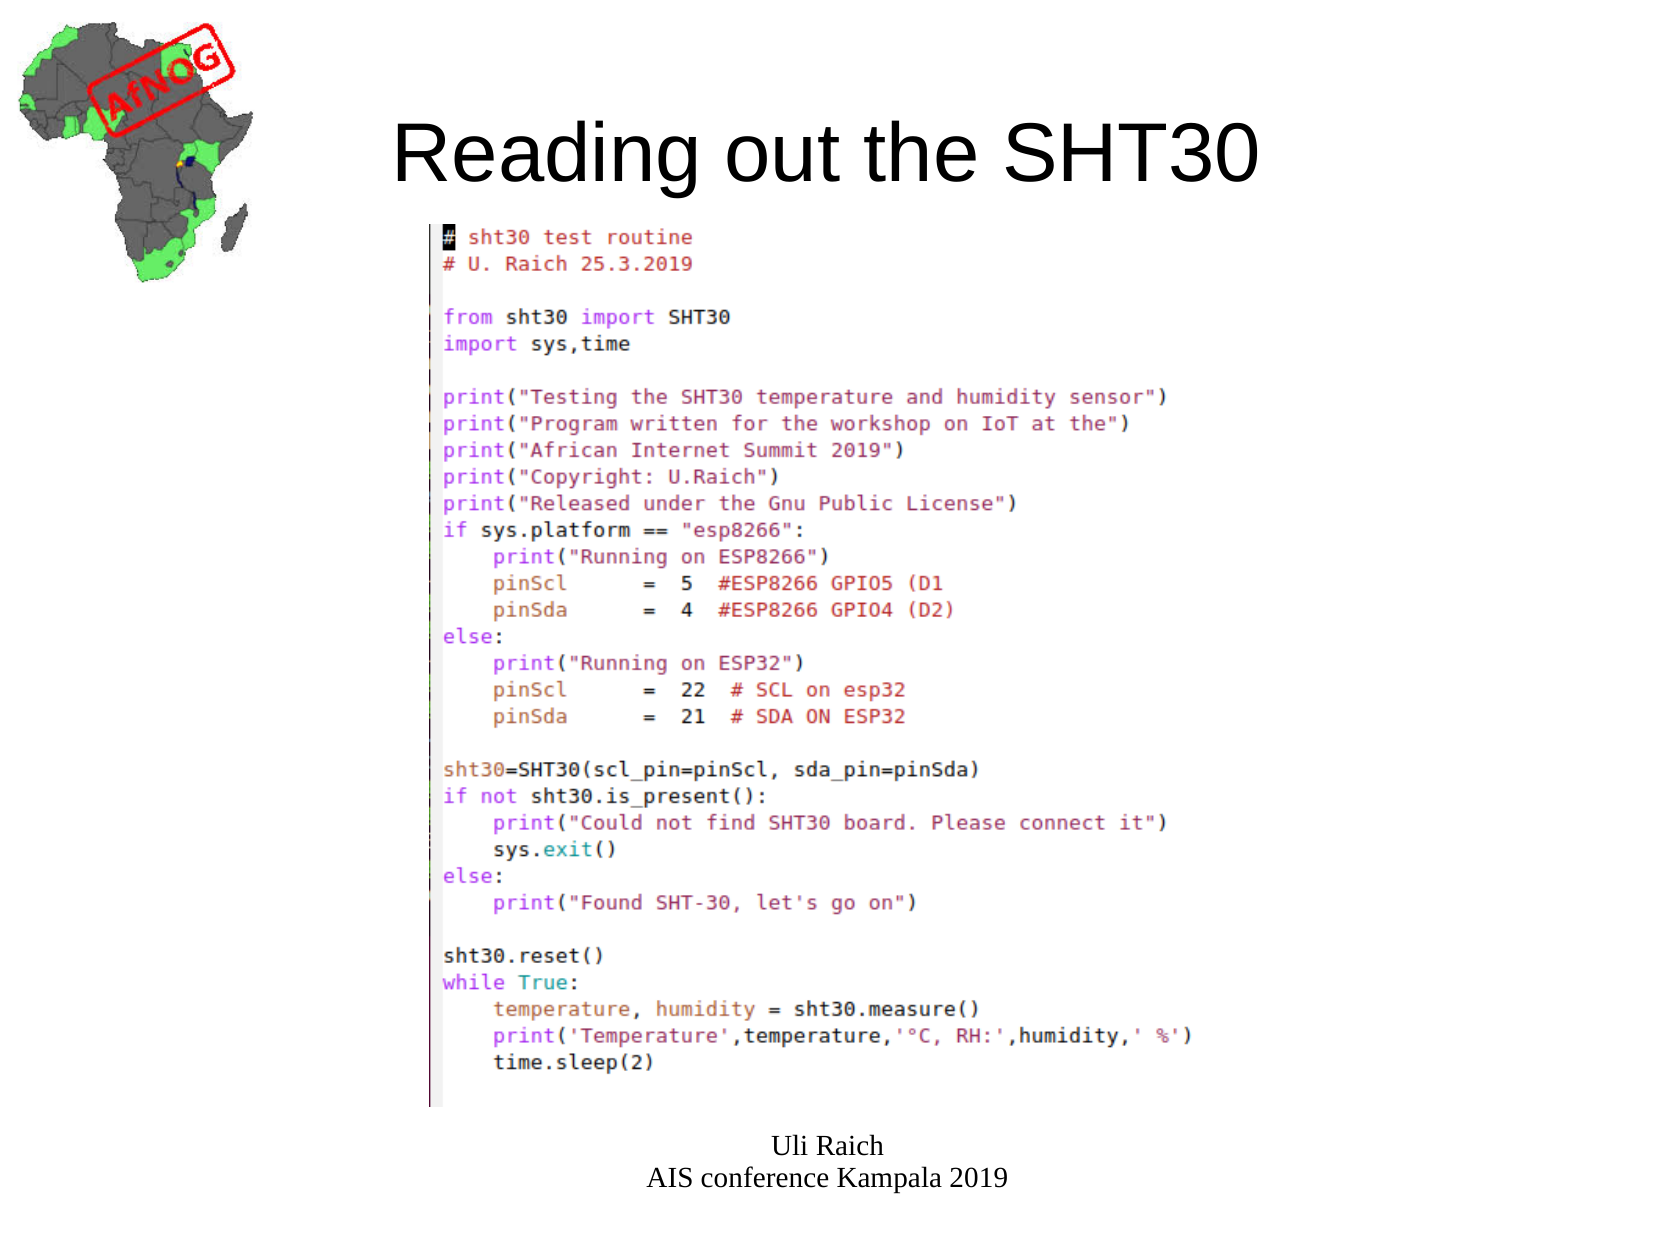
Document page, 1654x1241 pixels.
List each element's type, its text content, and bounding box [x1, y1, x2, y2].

title Reading out the SHT30 [82, 49, 1571, 257]
picture [9, 0, 259, 291]
picture [429, 224, 1246, 1107]
